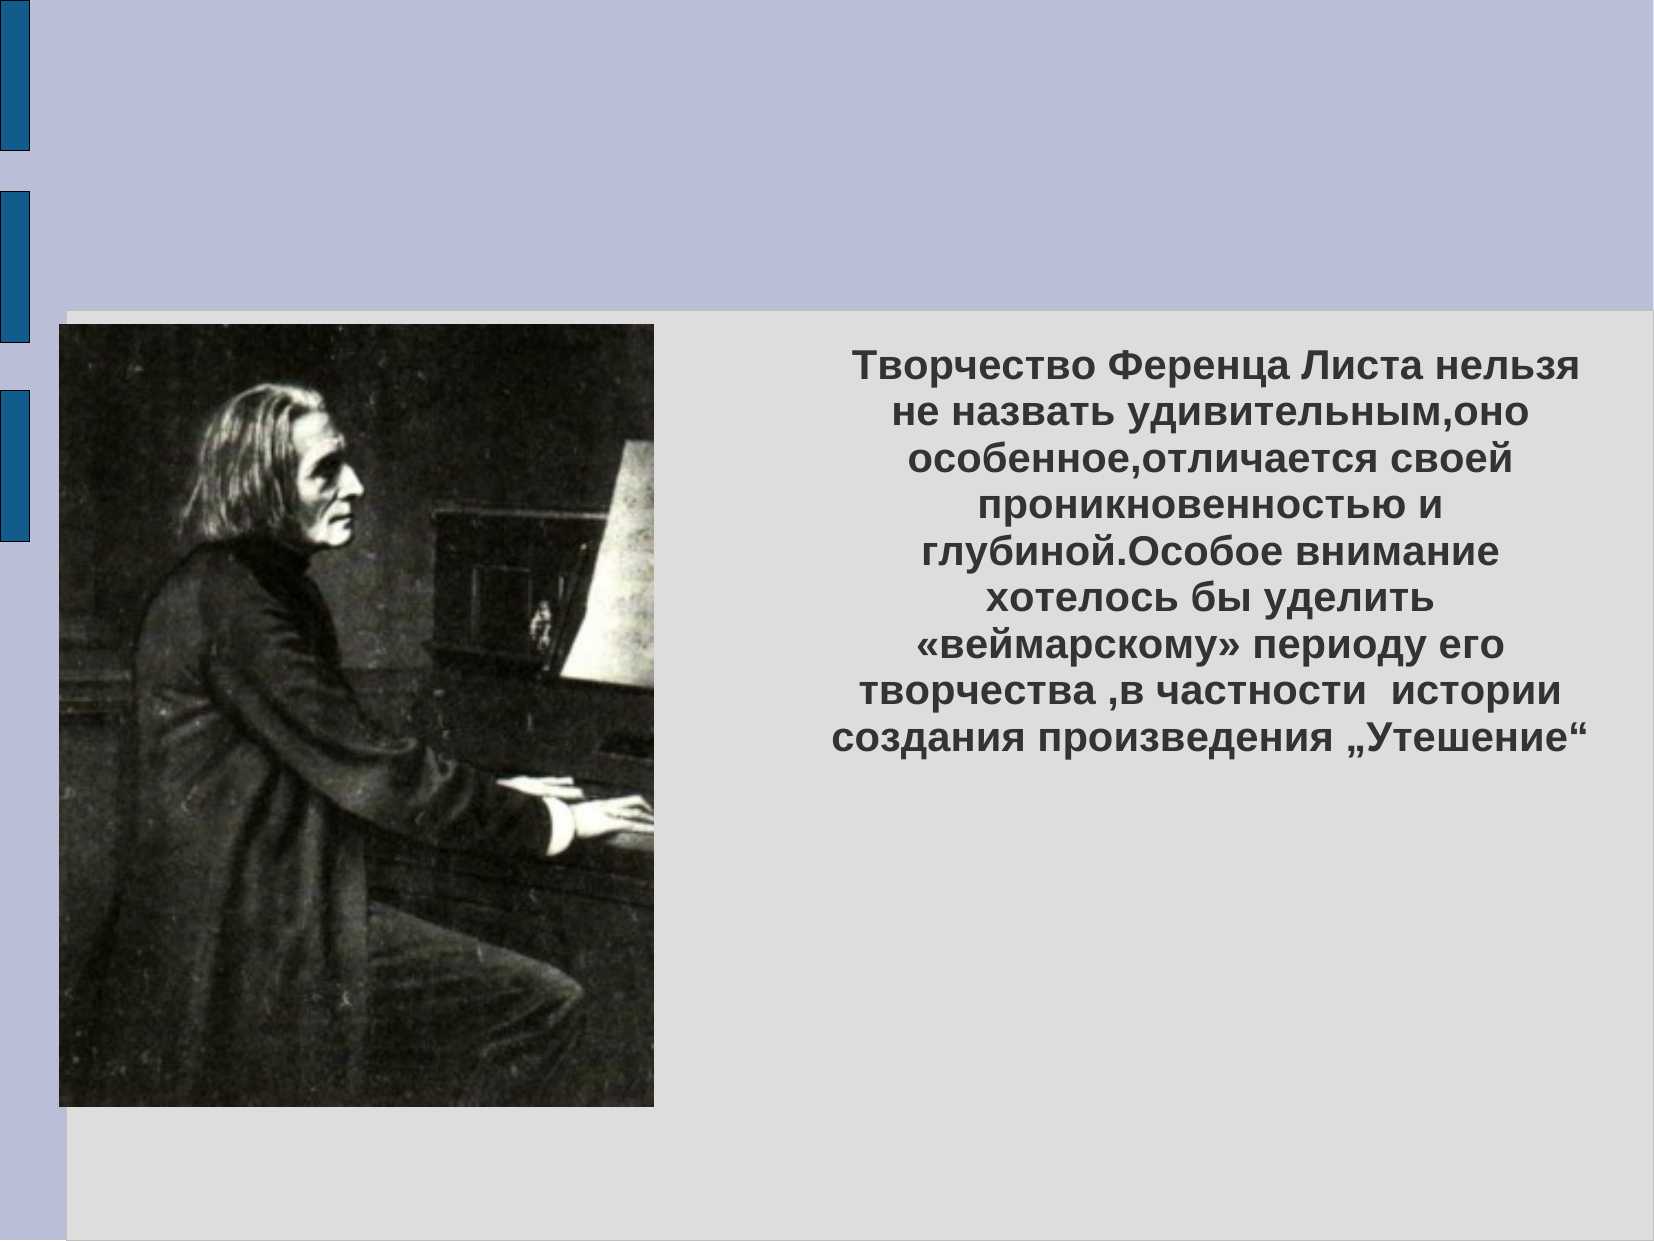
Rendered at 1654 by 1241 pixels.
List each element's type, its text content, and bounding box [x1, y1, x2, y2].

title Творчество Ференца Листа нельзя не назвать удивительным,оно особенное,отличается своей проникновенностью и глубиной.Особое внимание хотелось бы уделить «веймарскому» периоду его творчества ,в частности истории создания произведения „Утешение“ [826, 206, 1595, 951]
picture [59, 324, 654, 1107]
